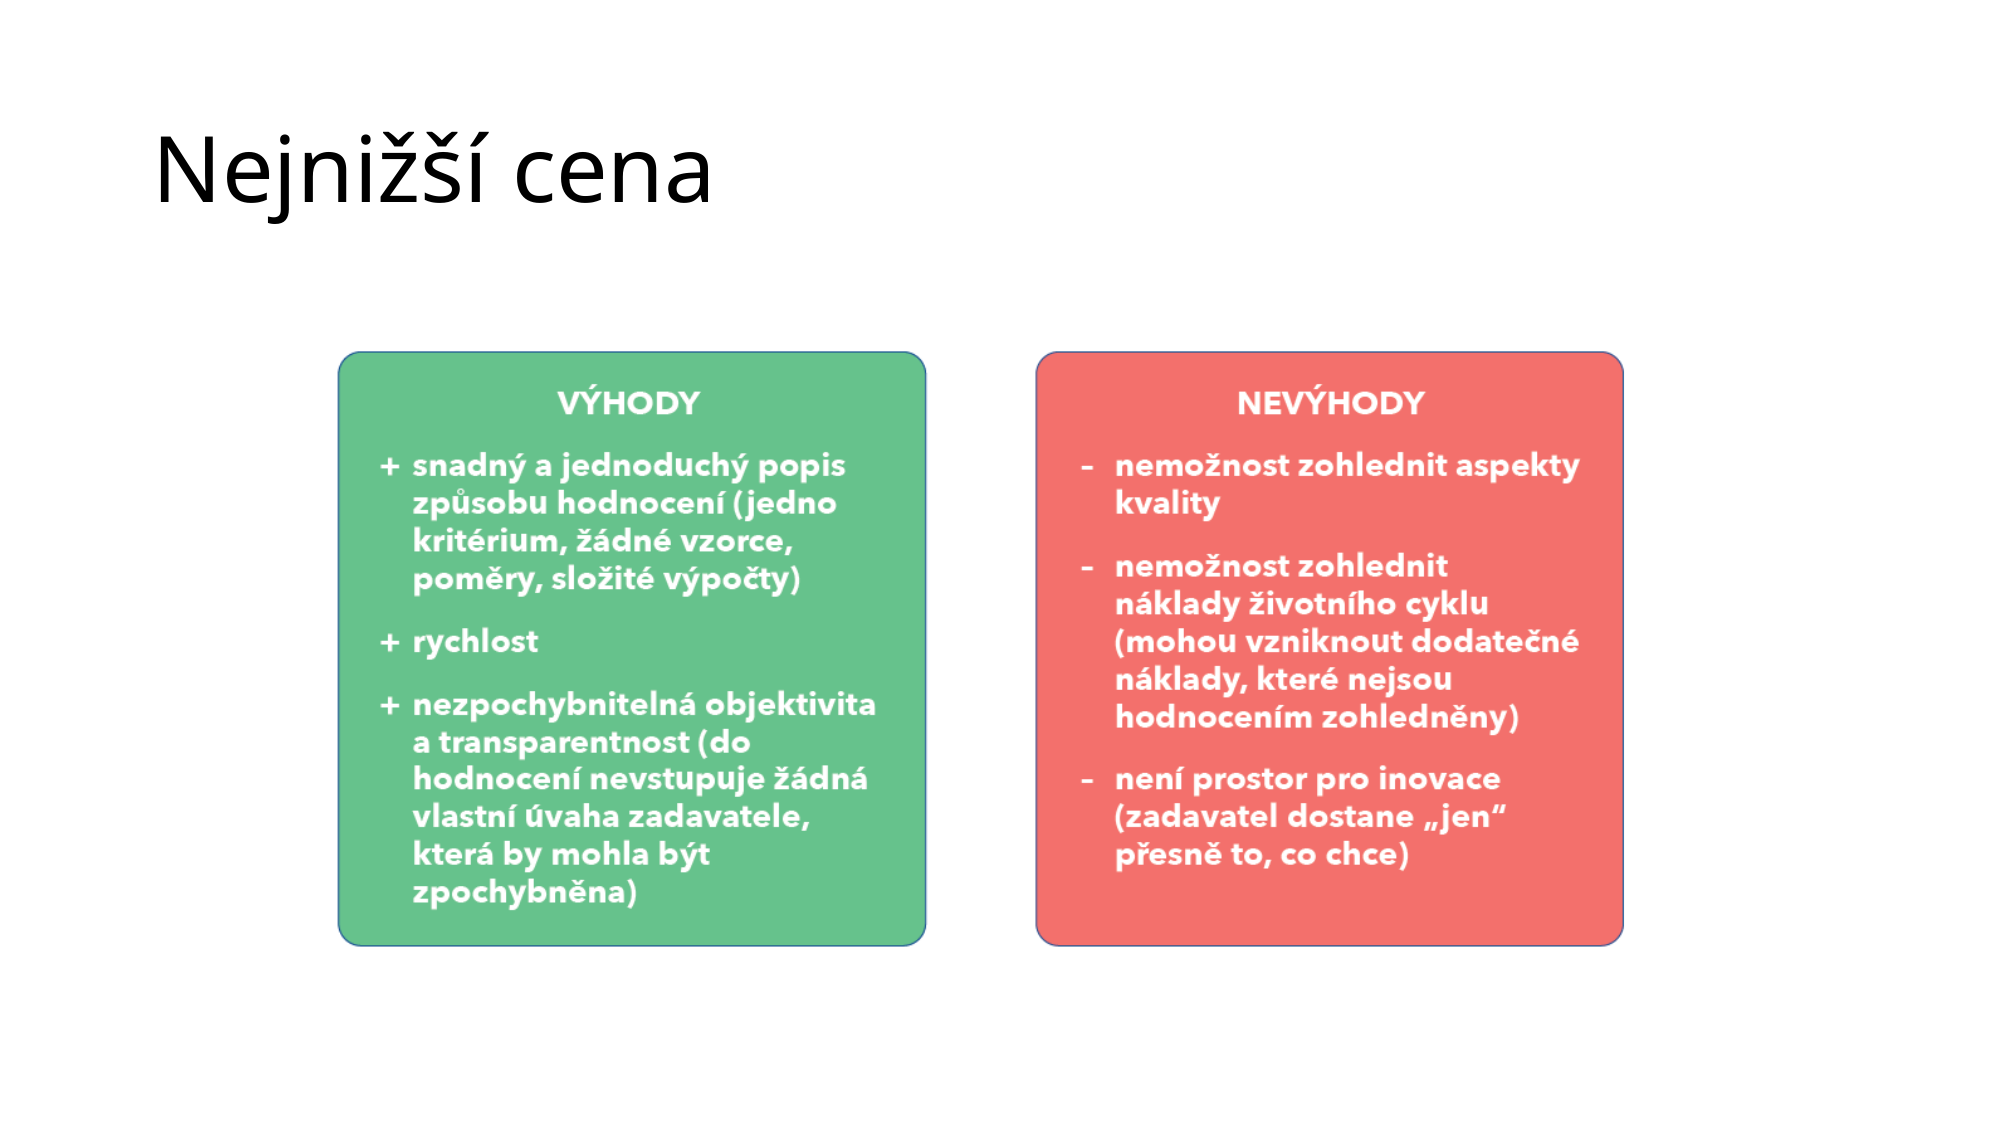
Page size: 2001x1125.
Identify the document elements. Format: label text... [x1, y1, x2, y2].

picture [295, 315, 1701, 996]
title Nejnižší cena [137, 59, 1863, 278]
